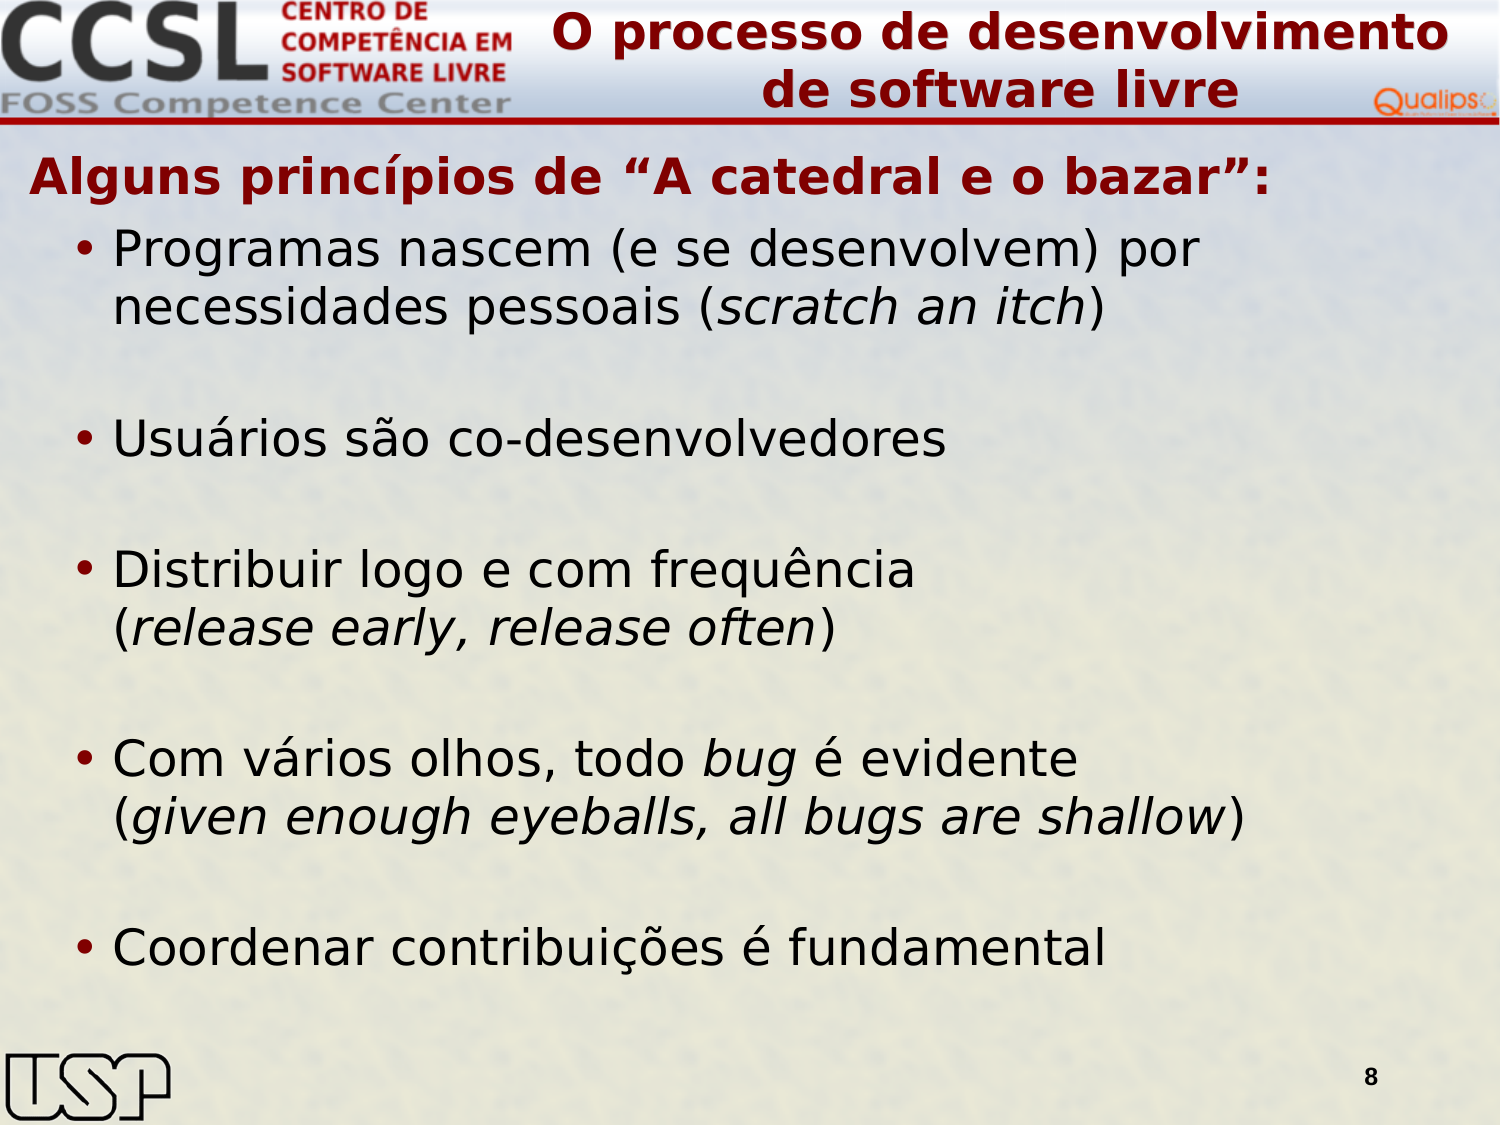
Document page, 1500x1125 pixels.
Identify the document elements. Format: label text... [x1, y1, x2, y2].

list Alguns princípios de “A catedral e o bazar”: Programas nascem (e se desenvolvem) por necessidades pessoais (scratch an itch) Usuários são co-desenvolvedores Distribuir logo e com frequência (release early, release often) Com vários olhos, todo bug é evidente (given enough eyeballs, all bugs are shallow) Coordenar contribuições é fundamental [29, 147, 1468, 1034]
title O processo de desenvolvimento de software livre [501, 0, 1500, 123]
picture [0, 0, 1500, 1125]
